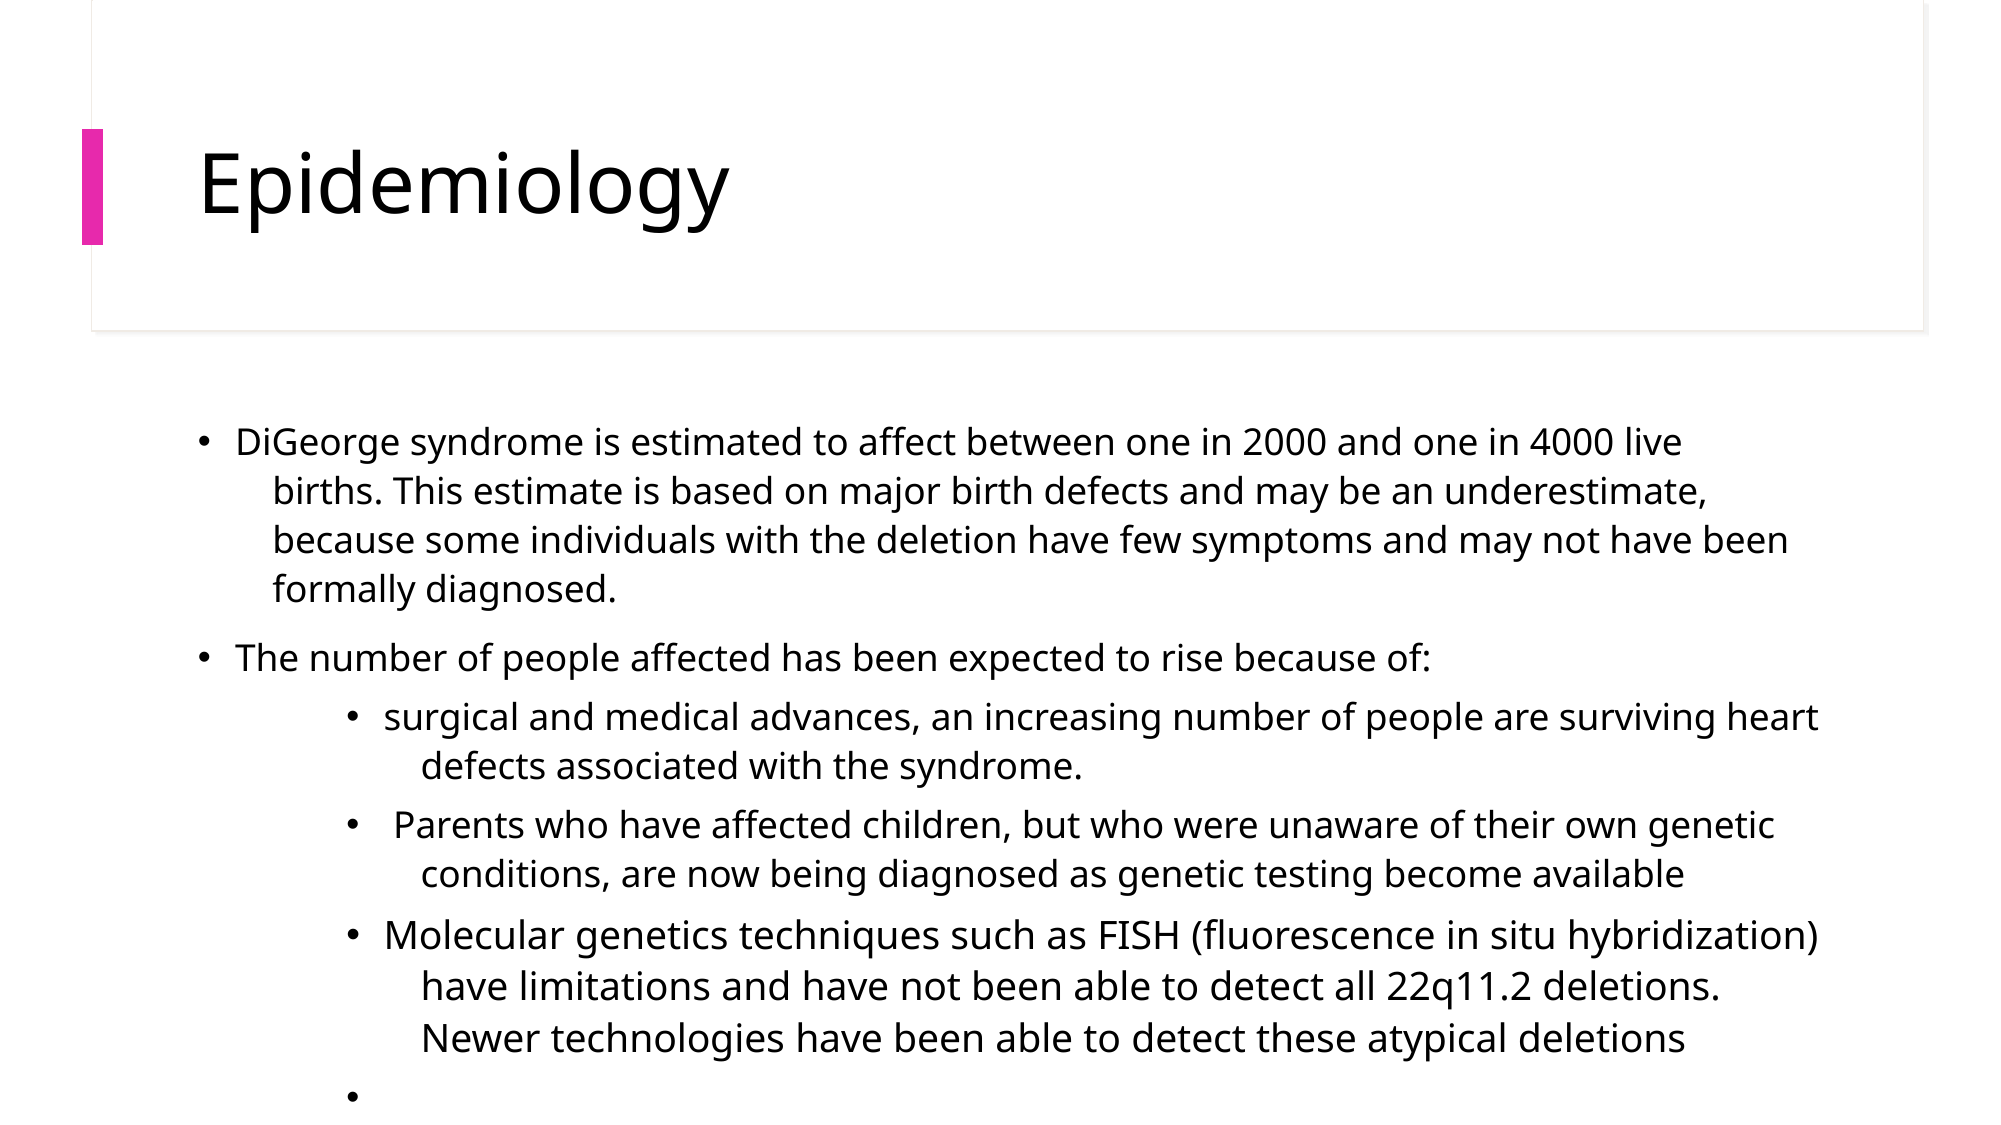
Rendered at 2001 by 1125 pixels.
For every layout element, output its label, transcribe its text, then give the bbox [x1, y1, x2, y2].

title Epidemiology [183, 90, 1852, 284]
list DiGeorge syndrome is estimated to affect between one in 2000 and one in 4000 live births. This estimate is based on major birth defects and may be an underestimate, because some individuals with the deletion have few symptoms and may not have been formally diagnosed. The number of people affected has been expected to rise because of: surgical and medical advances, an increasing number of people are surviving heart defects associated with the syndrome. Parents who have affected children, but who were unaware of their own genetic conditions, are now being diagnosed as genetic testing become available Molecular genetics techniques such as FISH (fluorescence in situ hybridization) have limitations and have not been able to detect all 22q11.2 deletions. Newer technologies have been able to detect these atypical deletions [183, 406, 1852, 1085]
